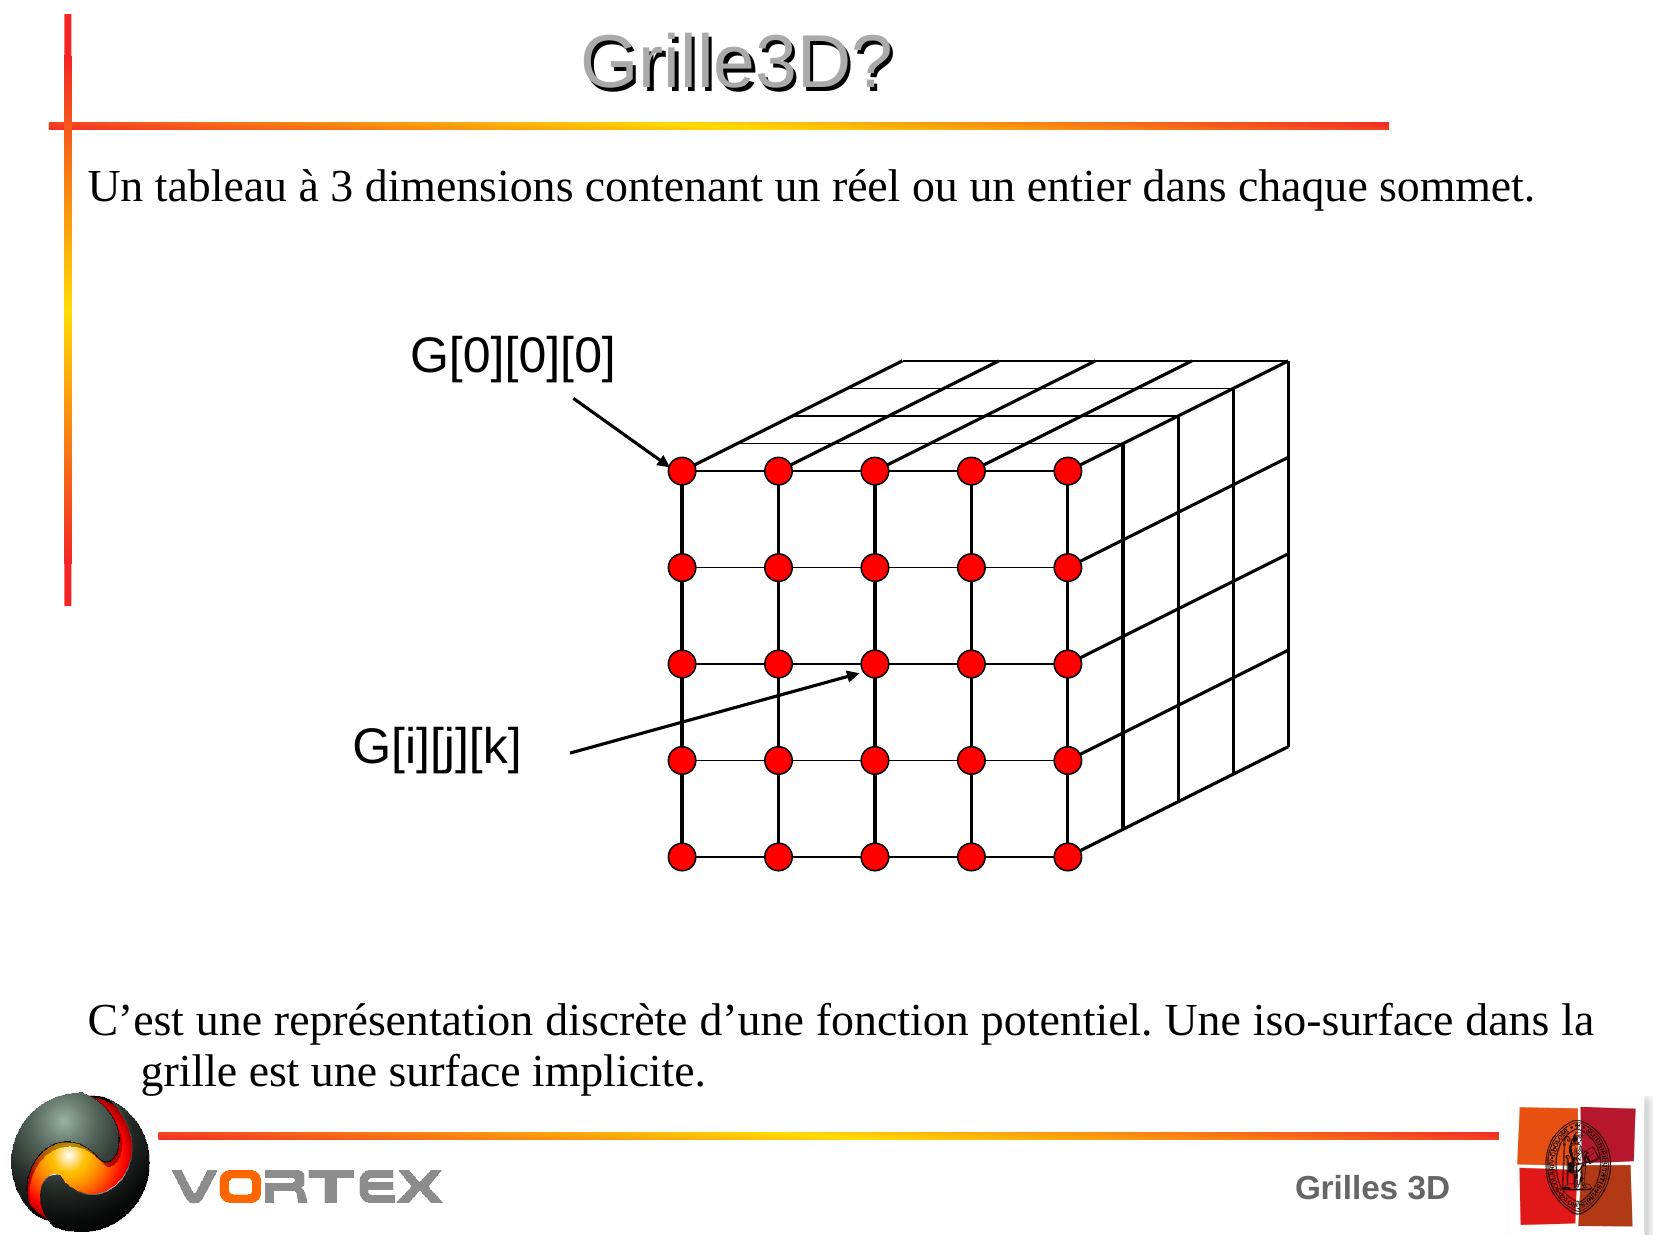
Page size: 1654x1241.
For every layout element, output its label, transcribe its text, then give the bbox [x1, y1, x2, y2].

text_box [668, 553, 696, 582]
text_box [764, 843, 793, 871]
text_box G[0][0][0] [395, 319, 663, 455]
picture [11, 1092, 443, 1232]
text_box [957, 843, 986, 871]
text_box [1054, 843, 1082, 871]
text_box [957, 553, 986, 582]
text_box [668, 746, 696, 775]
title Grille3D? [82, 4, 1392, 120]
text_box [1054, 553, 1082, 582]
text_box [764, 457, 793, 485]
text_box [764, 650, 793, 678]
text_box [861, 746, 889, 775]
text_box [668, 457, 696, 485]
text_box [668, 650, 696, 678]
list Un tableau à 3 dimensions contenant un réel ou un entier dans chaque sommet. C’est une représentation discrète d’une fonction potentiel. Une iso-surface dans la grille est une surface implicite. [69, 160, 1596, 1103]
text_box [764, 553, 793, 582]
text_box [957, 457, 986, 485]
text_box [668, 843, 696, 871]
text_box [1054, 457, 1082, 485]
text_box [1054, 650, 1082, 678]
text_box [957, 650, 986, 678]
picture [1505, 1096, 1653, 1235]
text_box [861, 650, 889, 678]
text_box G[i][j][k] [337, 710, 605, 846]
text_box [764, 746, 793, 775]
text_box [861, 843, 889, 871]
text_box [1054, 746, 1082, 775]
text_box [861, 553, 889, 582]
text_box [861, 457, 889, 485]
text_box [957, 746, 986, 775]
